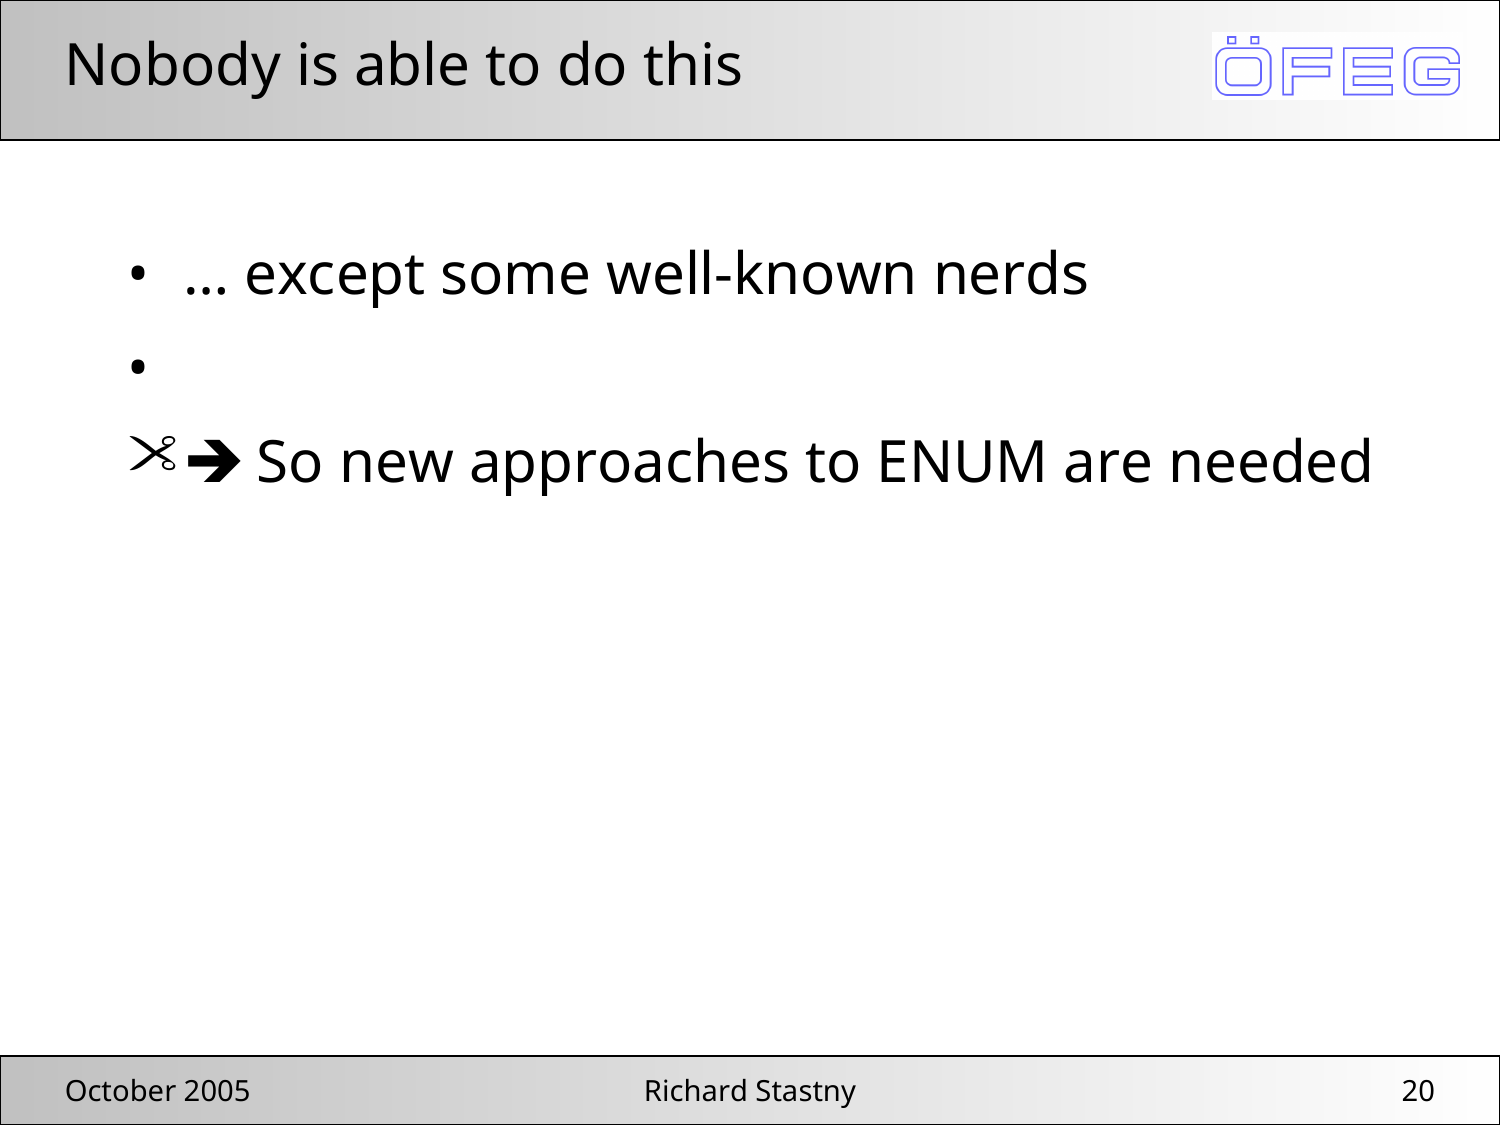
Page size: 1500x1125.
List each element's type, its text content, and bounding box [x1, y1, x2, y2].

list … except some well-known nerds  So new approaches to ENUM are needed [112, 224, 1432, 901]
picture [1212, 32, 1463, 100]
title Nobody is able to do this [50, 19, 1176, 106]
